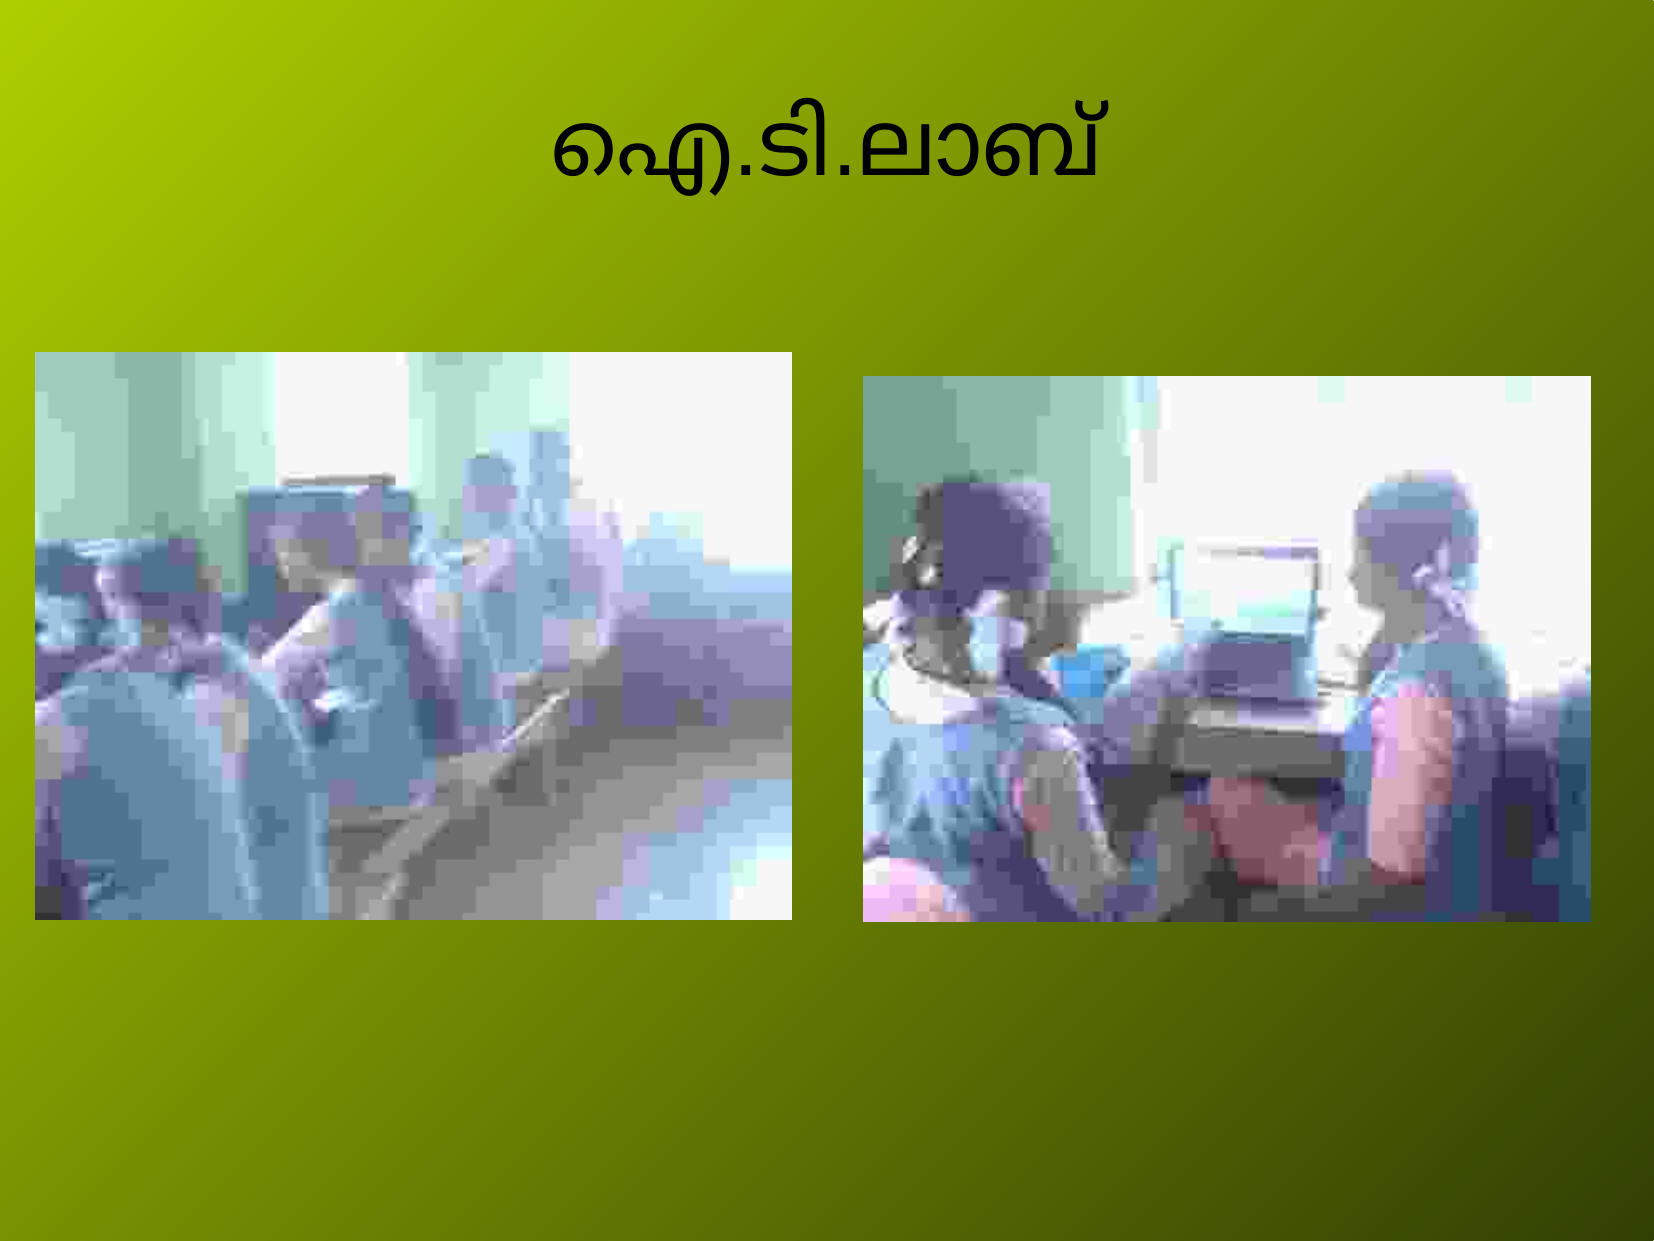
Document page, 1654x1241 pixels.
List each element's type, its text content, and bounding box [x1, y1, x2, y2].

picture [863, 376, 1591, 922]
picture [35, 352, 792, 920]
title ഐ.ടി.ലാബ് [82, 49, 1571, 257]
